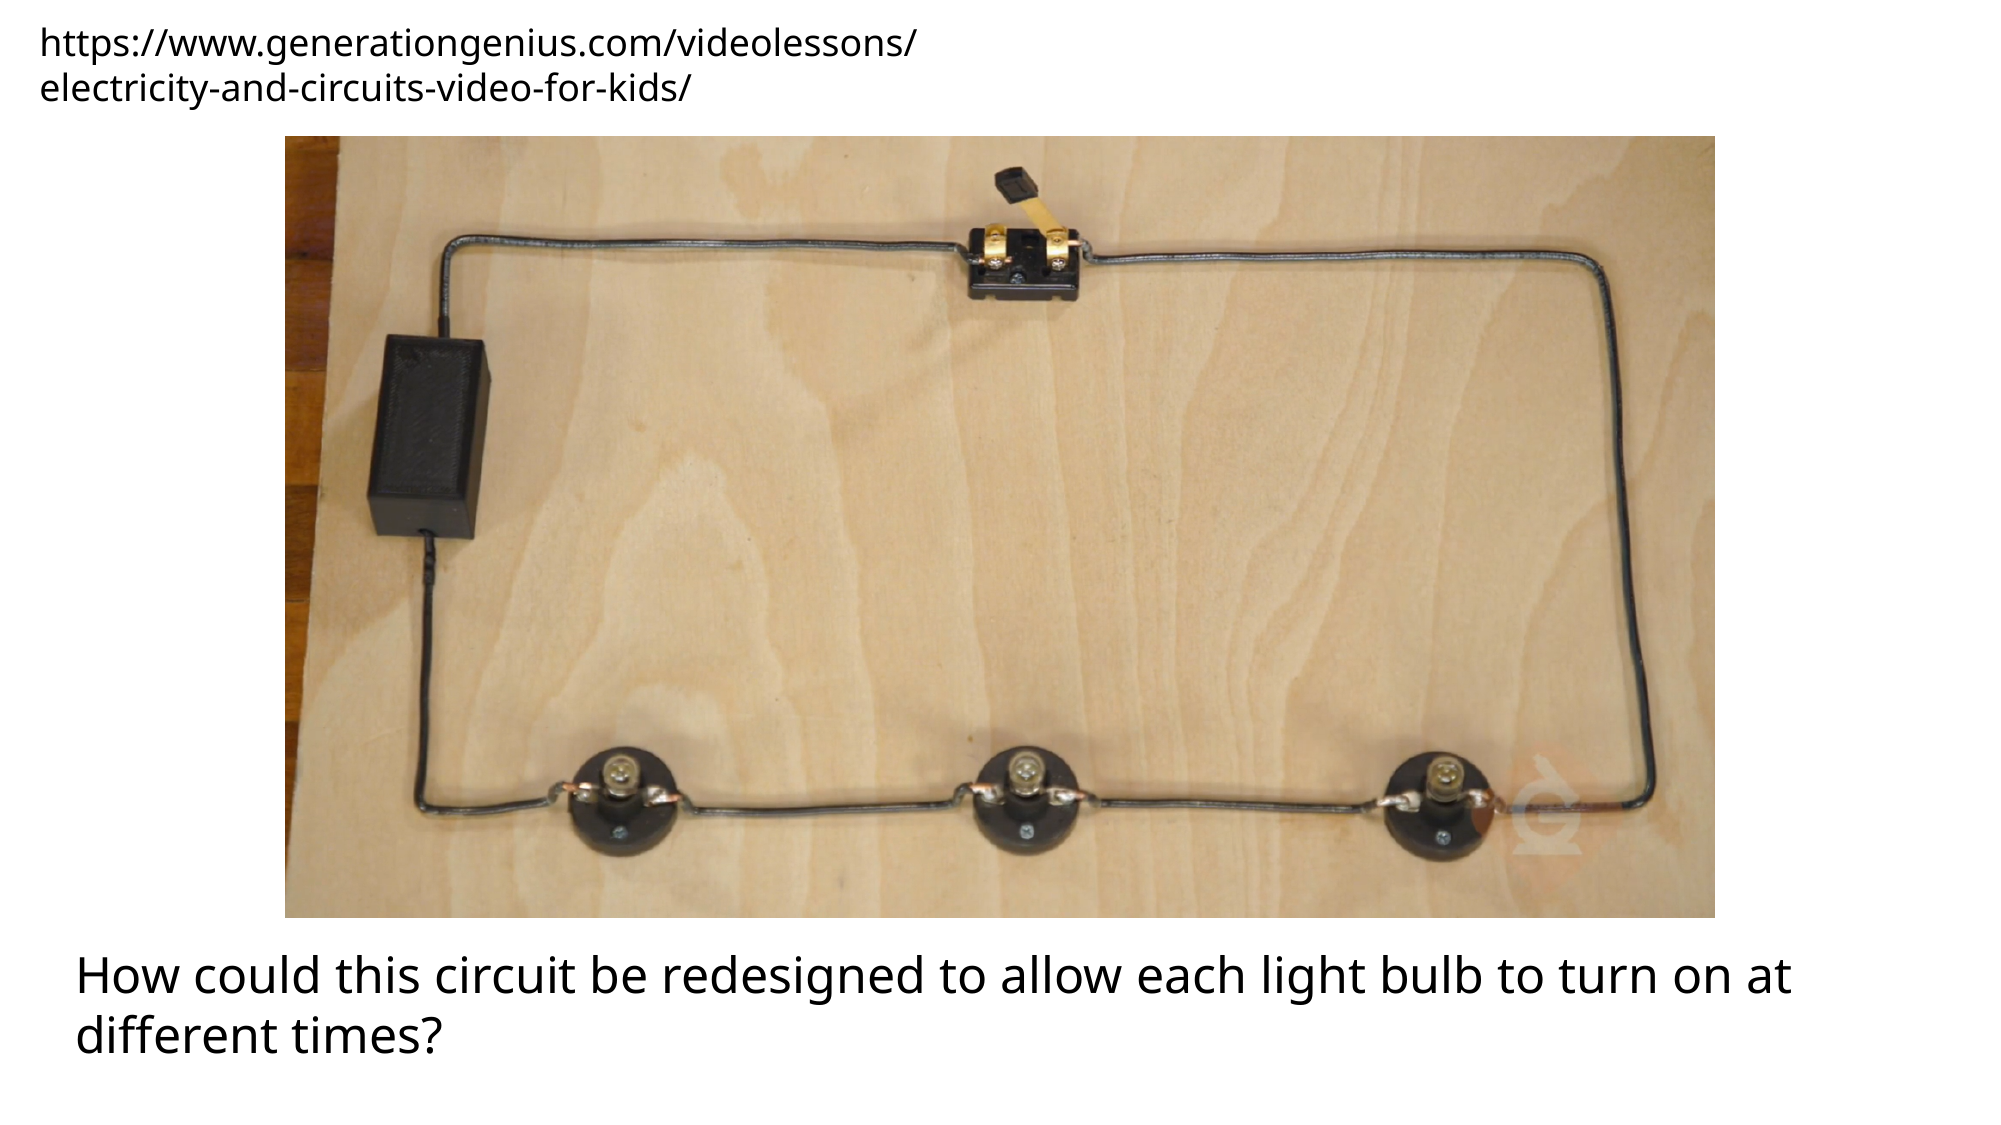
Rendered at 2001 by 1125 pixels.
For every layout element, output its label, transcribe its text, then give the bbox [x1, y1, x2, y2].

text_box https://www.generationgenius.com/videolessons/electricity-and-circuits-video-for-kids/ [24, 11, 1025, 118]
text_box How could this circuit be redesigned to allow each light bulb to turn on at different times? [60, 935, 2000, 1012]
picture [285, 136, 1715, 918]
